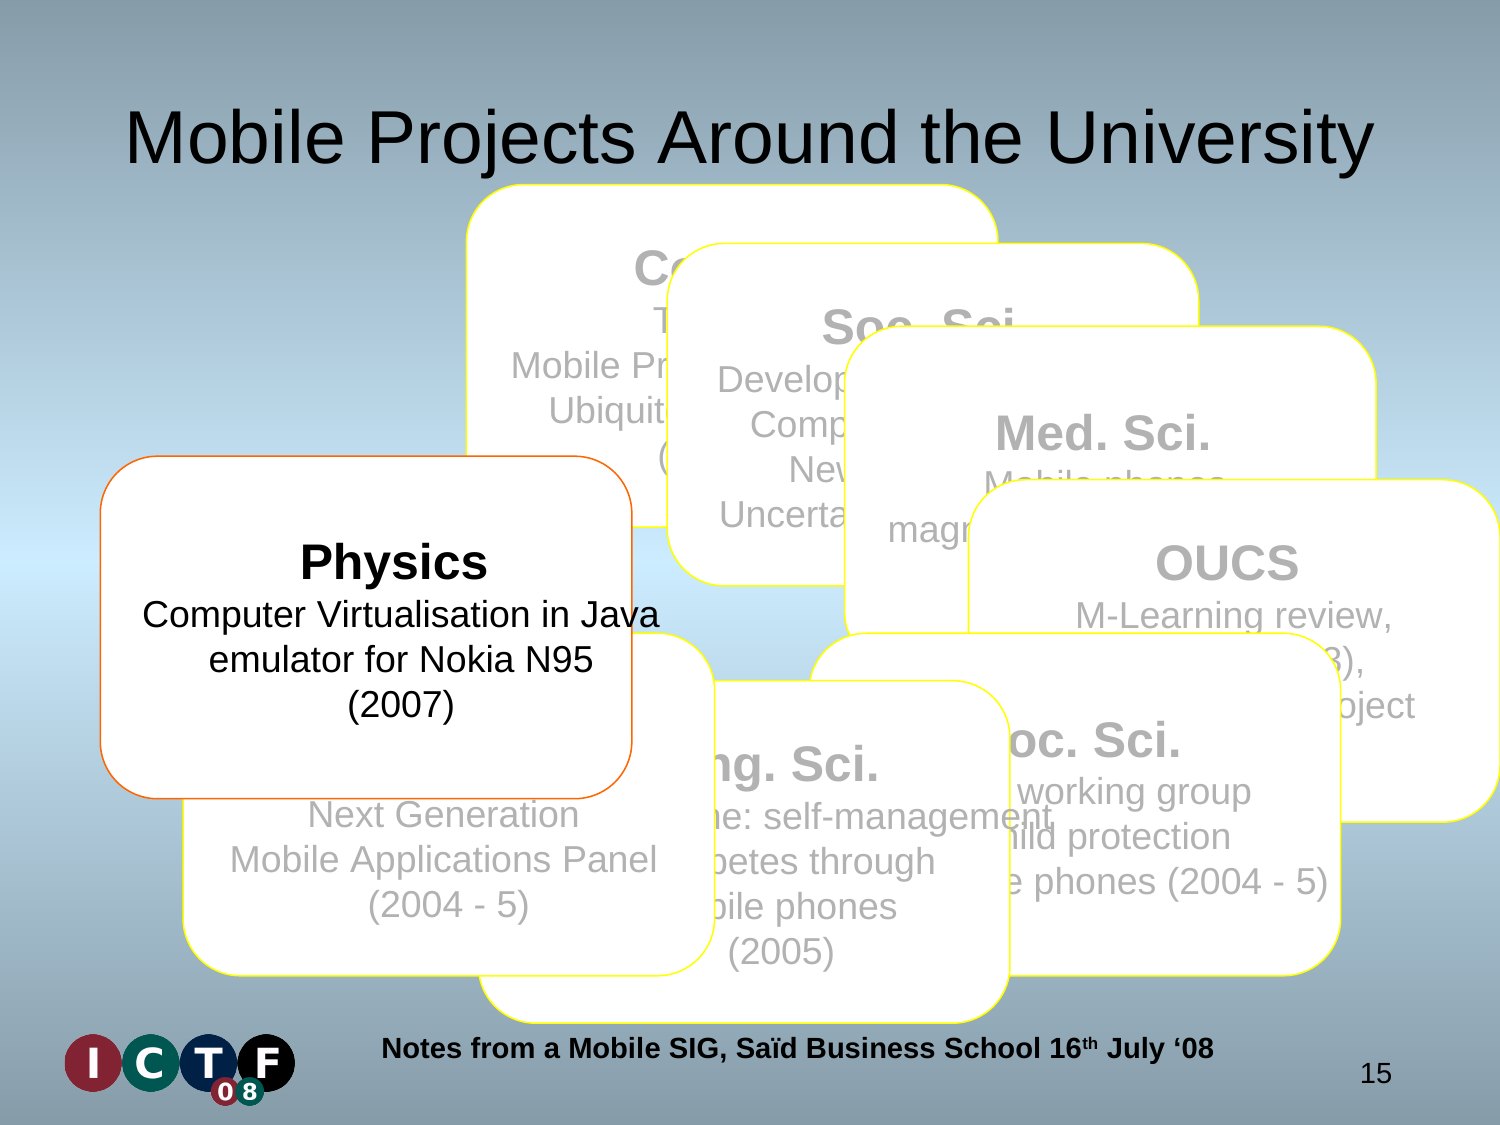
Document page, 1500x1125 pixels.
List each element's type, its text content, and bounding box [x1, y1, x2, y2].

text_box Eng. Sci. Telemedicine: self-management of diabetes through mobile phones (2005) [479, 680, 1010, 1024]
text_box Physics Computer Virtualisation in Java emulator for Nokia N95 (2007) [100, 456, 632, 799]
text_box Comlab Theory of Mobile Processes (1990s), Ubiquitous Computing (2007 – ) [466, 184, 998, 528]
text_box Soc. Sci. Development of Handheld Computing in the UK: New Technology, Uncertain Uses (1997 - 9) [667, 243, 1199, 586]
picture [64, 1034, 295, 1106]
title Mobile Projects Around the University [88, 74, 1412, 201]
text_box Soc. Sci. EICN working group on child protection and mobile phones (2004 - 5) [810, 633, 1341, 976]
text_box Med. Sci. Mobile phones, magnetic fields and cancer, (2003, 2006) [844, 326, 1377, 635]
text_box Cont. Ed. Mobile Telecoms: Next Generation Mobile Applications Panel (2004 - 5) [183, 633, 715, 976]
text_box OUCS M-Learning review, McLean (2003), JISC RAMBLE Project (2004 – 5) [968, 479, 1500, 823]
